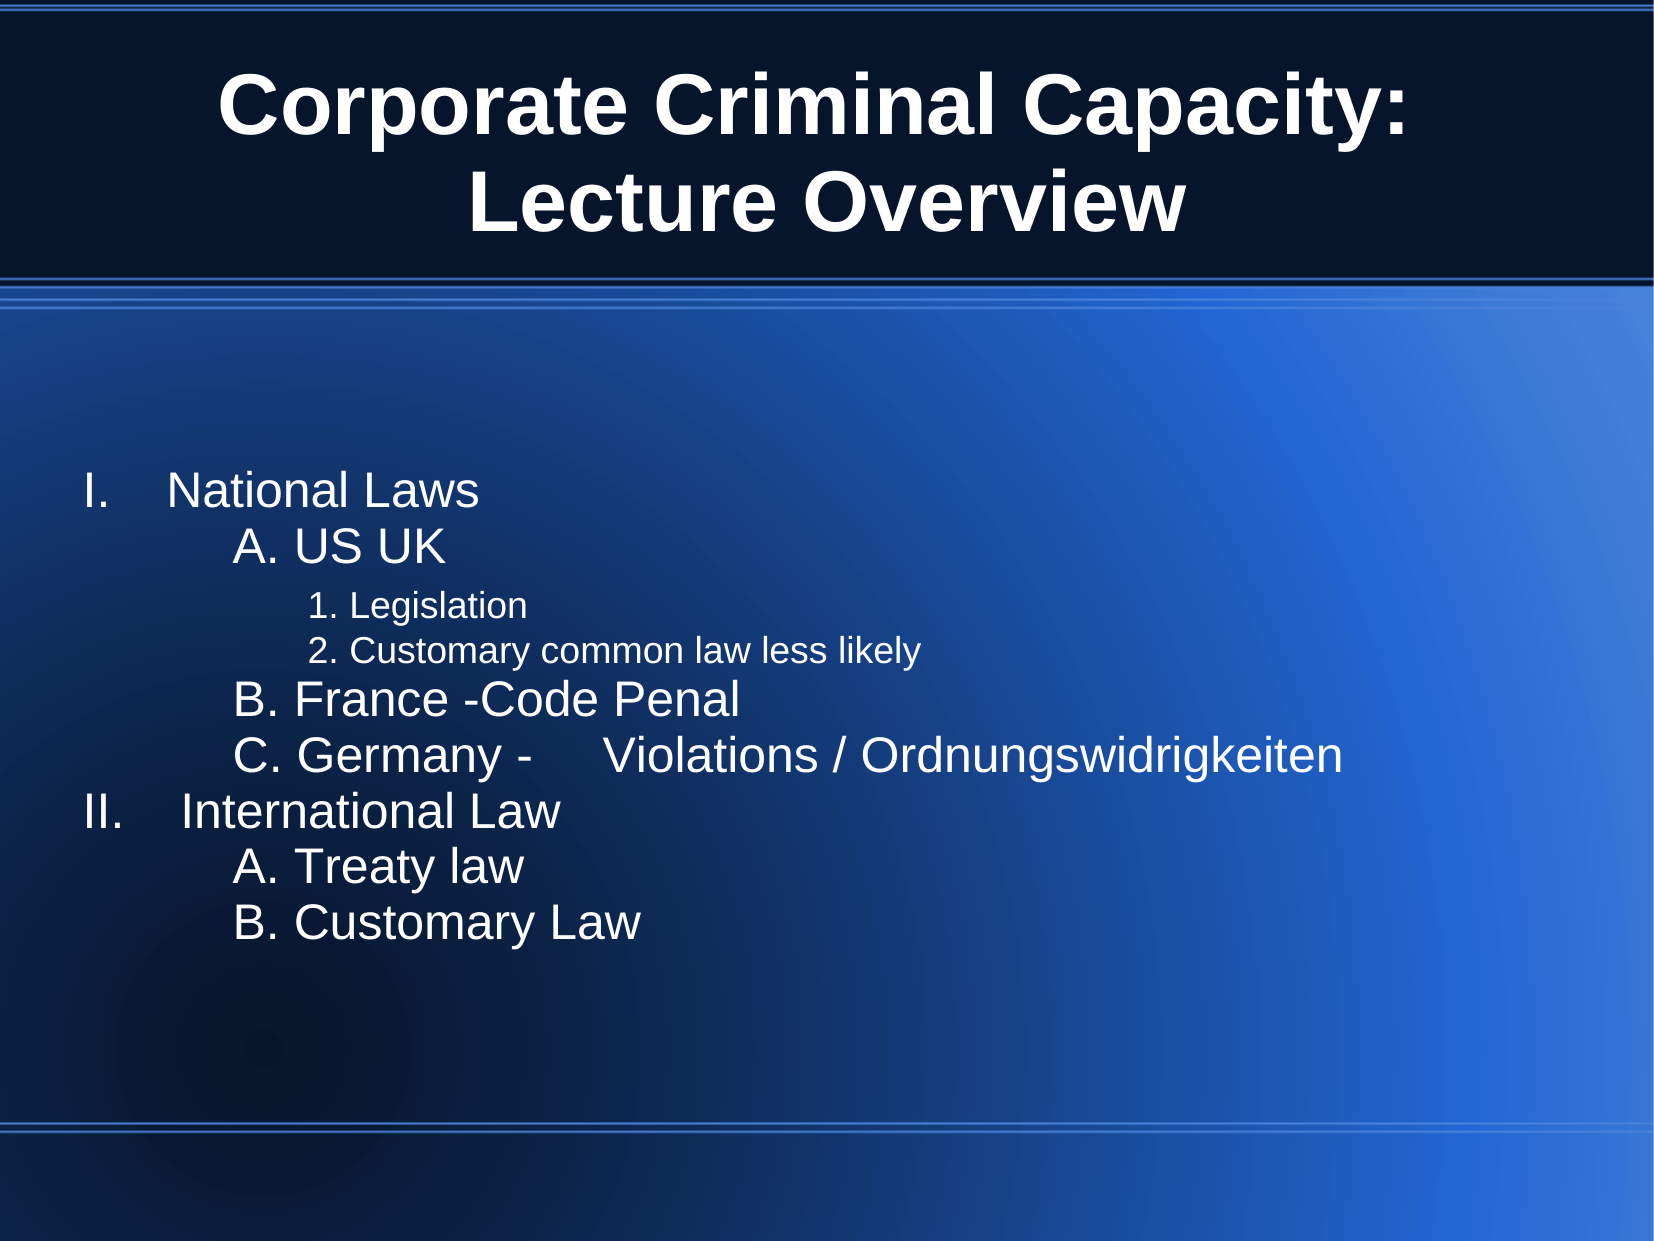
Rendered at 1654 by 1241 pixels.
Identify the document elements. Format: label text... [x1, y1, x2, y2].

subtitle I. National Laws A. US UK 1. Legislation 2. Customary common law less likely B. France -Code Penal C. Germany - Violations / Ordnungswidrigkeiten II. International Law A. Treaty law B. Customary Law [82, 355, 1571, 1058]
title Corporate Criminal Capacity: Lecture Overview [82, 49, 1571, 257]
picture [0, 0, 1654, 1241]
